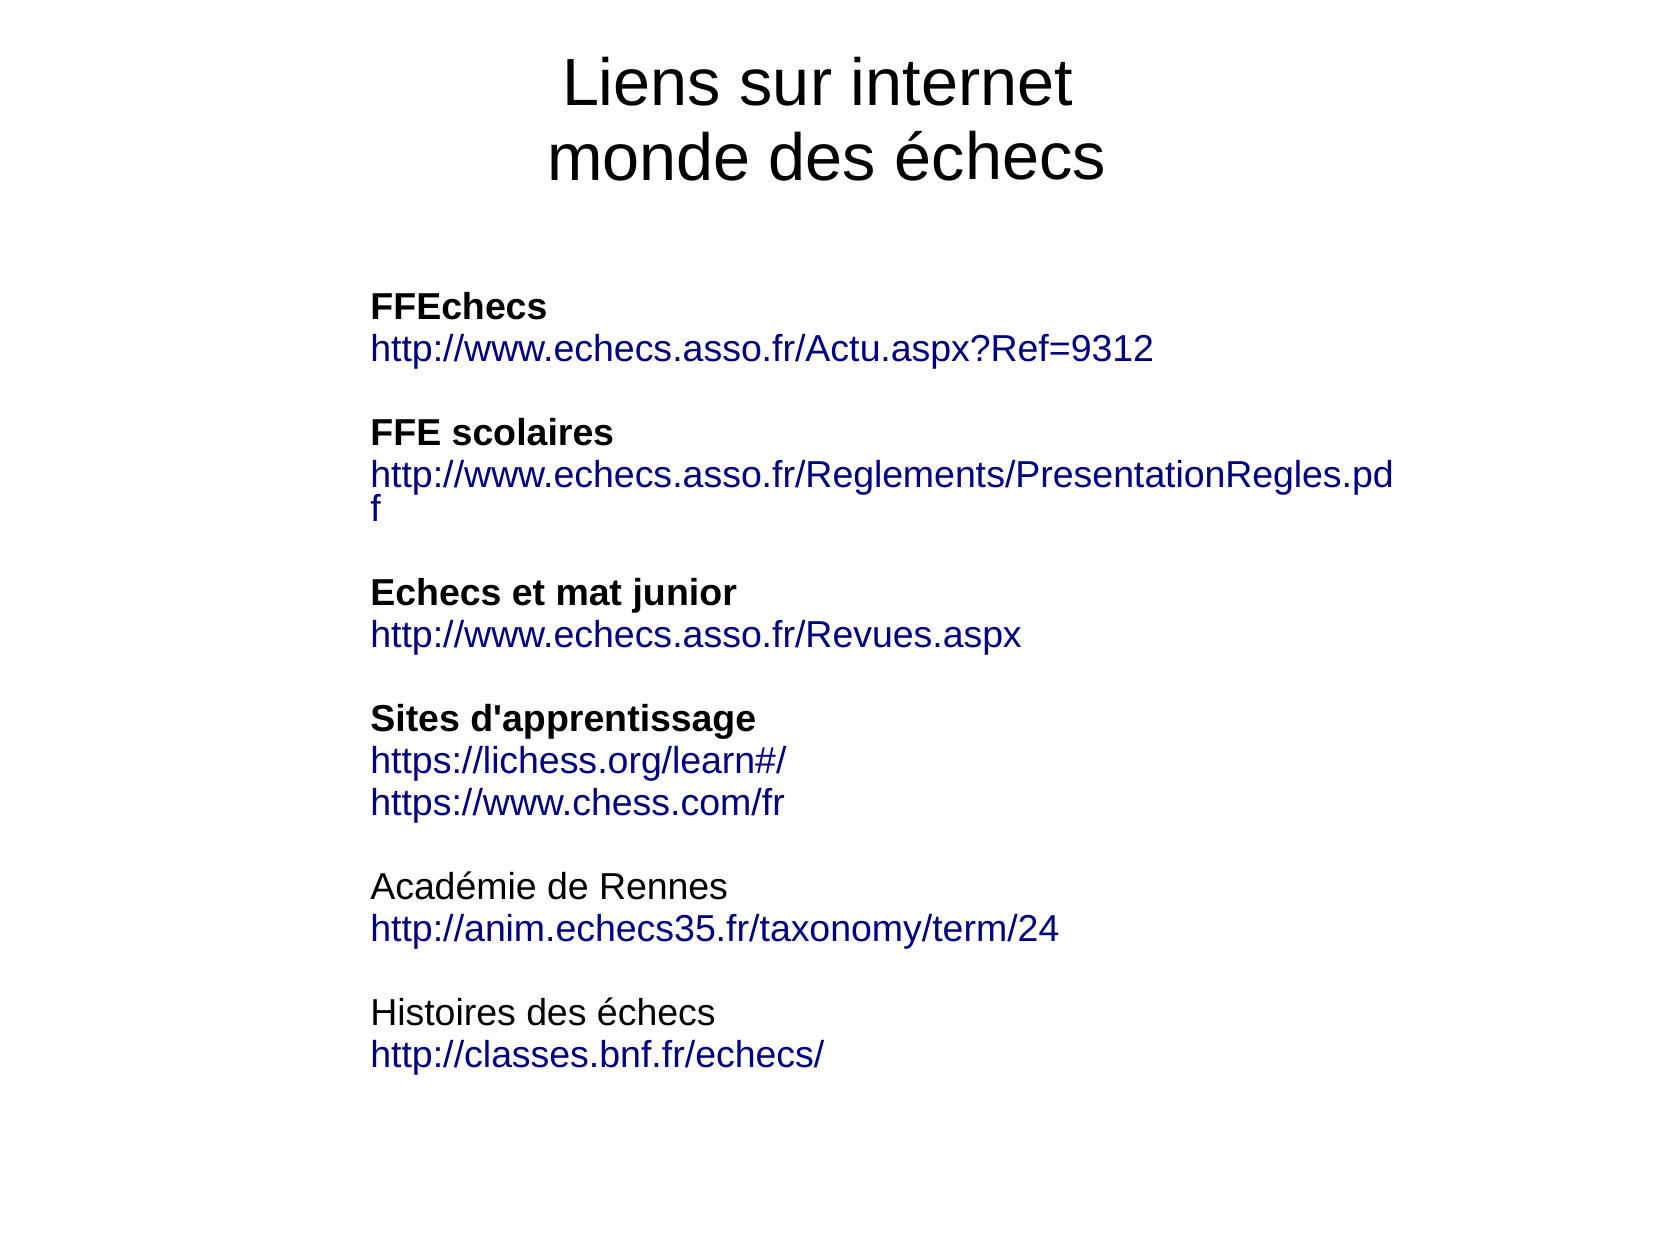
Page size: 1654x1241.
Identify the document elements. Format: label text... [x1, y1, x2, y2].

text_box FFEchecs http://www.echecs.asso.fr/Actu.aspx?Ref=9312 FFE scolaires http://www.echecs.asso.fr/Reglements/PresentationRegles.pdf Echecs et mat junior http://www.echecs.asso.fr/Revues.aspx Sites d'apprentissage https://lichess.org/learn#/ https://www.chess.com/fr Académie de Rennes http://anim.echecs35.fr/taxonomy/term/24 Histoires des échecs http://classes.bnf.fr/echecs/ [355, 236, 1418, 1142]
title Liens sur internet monde des échecs [82, 14, 1571, 225]
